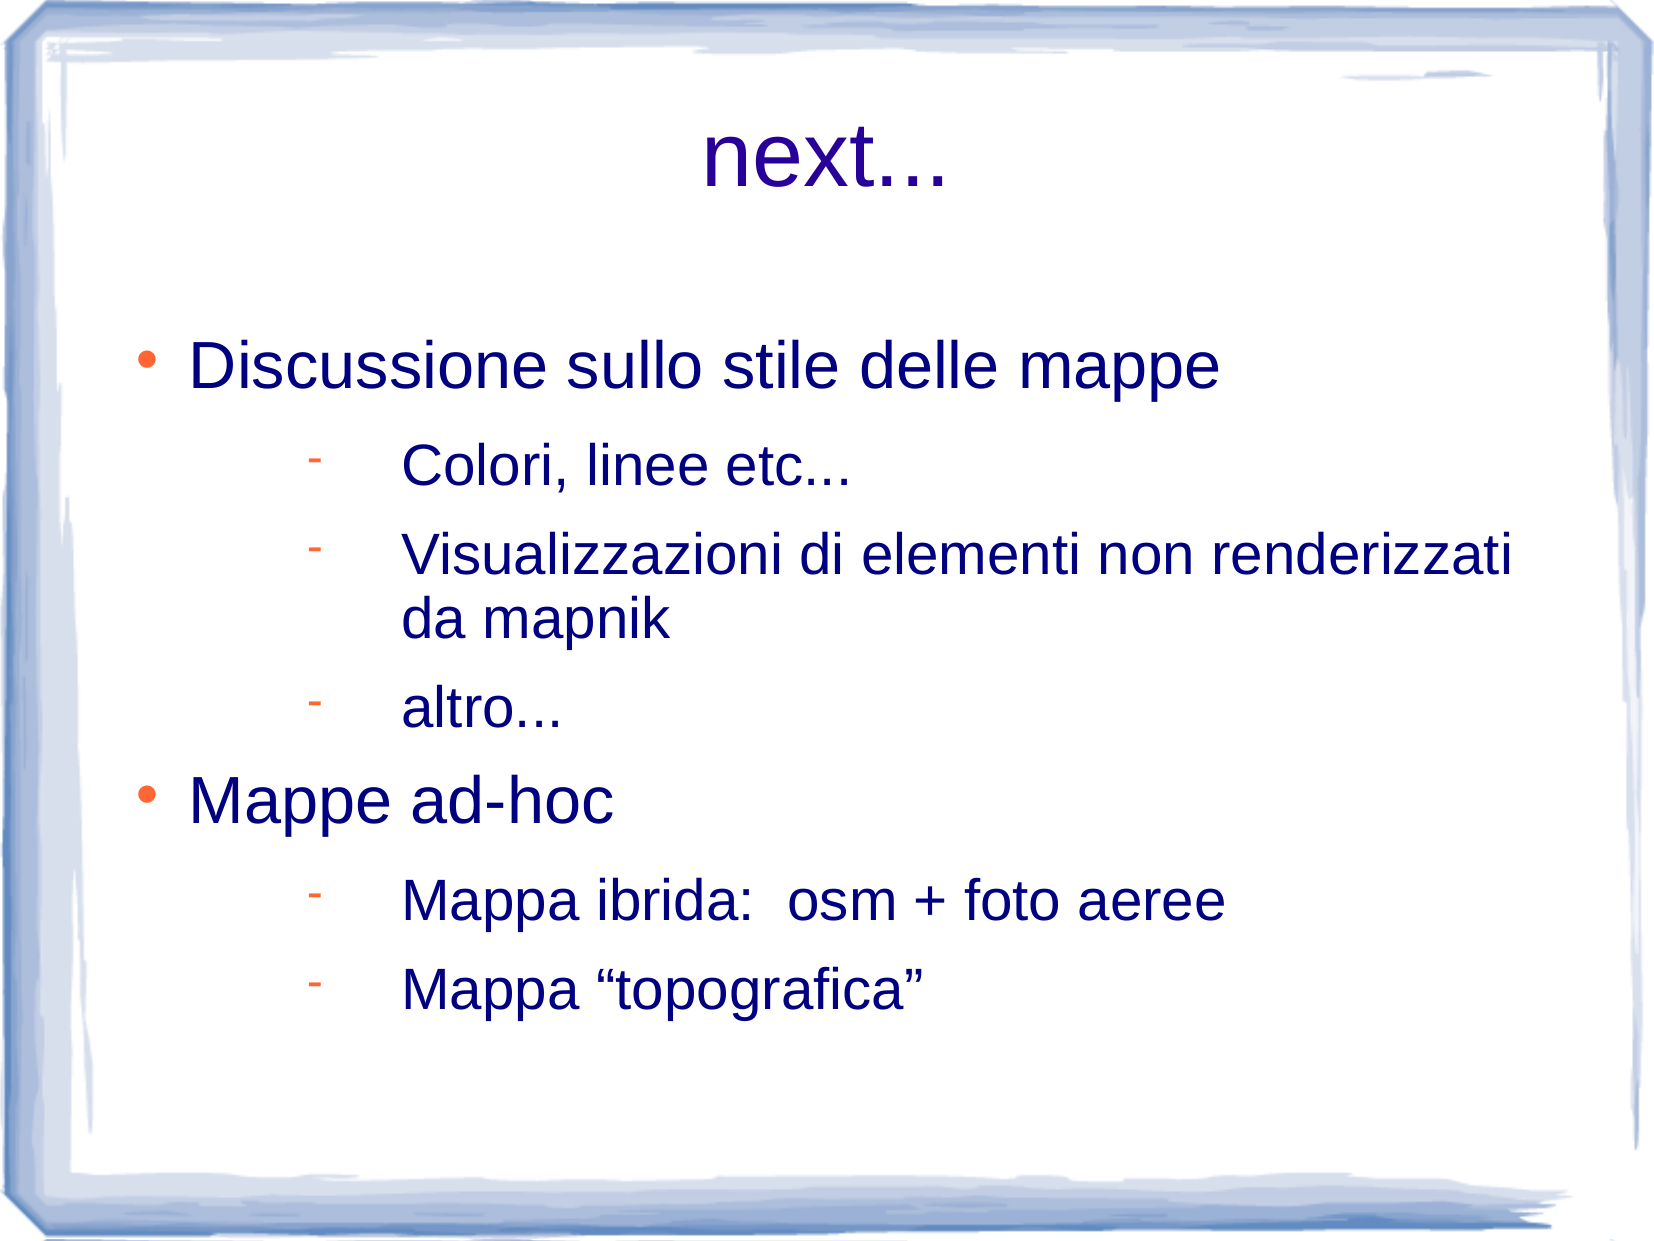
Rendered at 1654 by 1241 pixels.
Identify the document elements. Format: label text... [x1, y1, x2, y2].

title next... [82, 49, 1571, 257]
picture [0, 0, 1654, 1241]
list Discussione sullo stile delle mappe Colori, linee etc... Visualizzazioni di elementi non renderizzati da mapnik altro... Mappe ad-hoc Mappa ibrida: osm + foto aeree Mappa “topografica” [118, 324, 1571, 1129]
